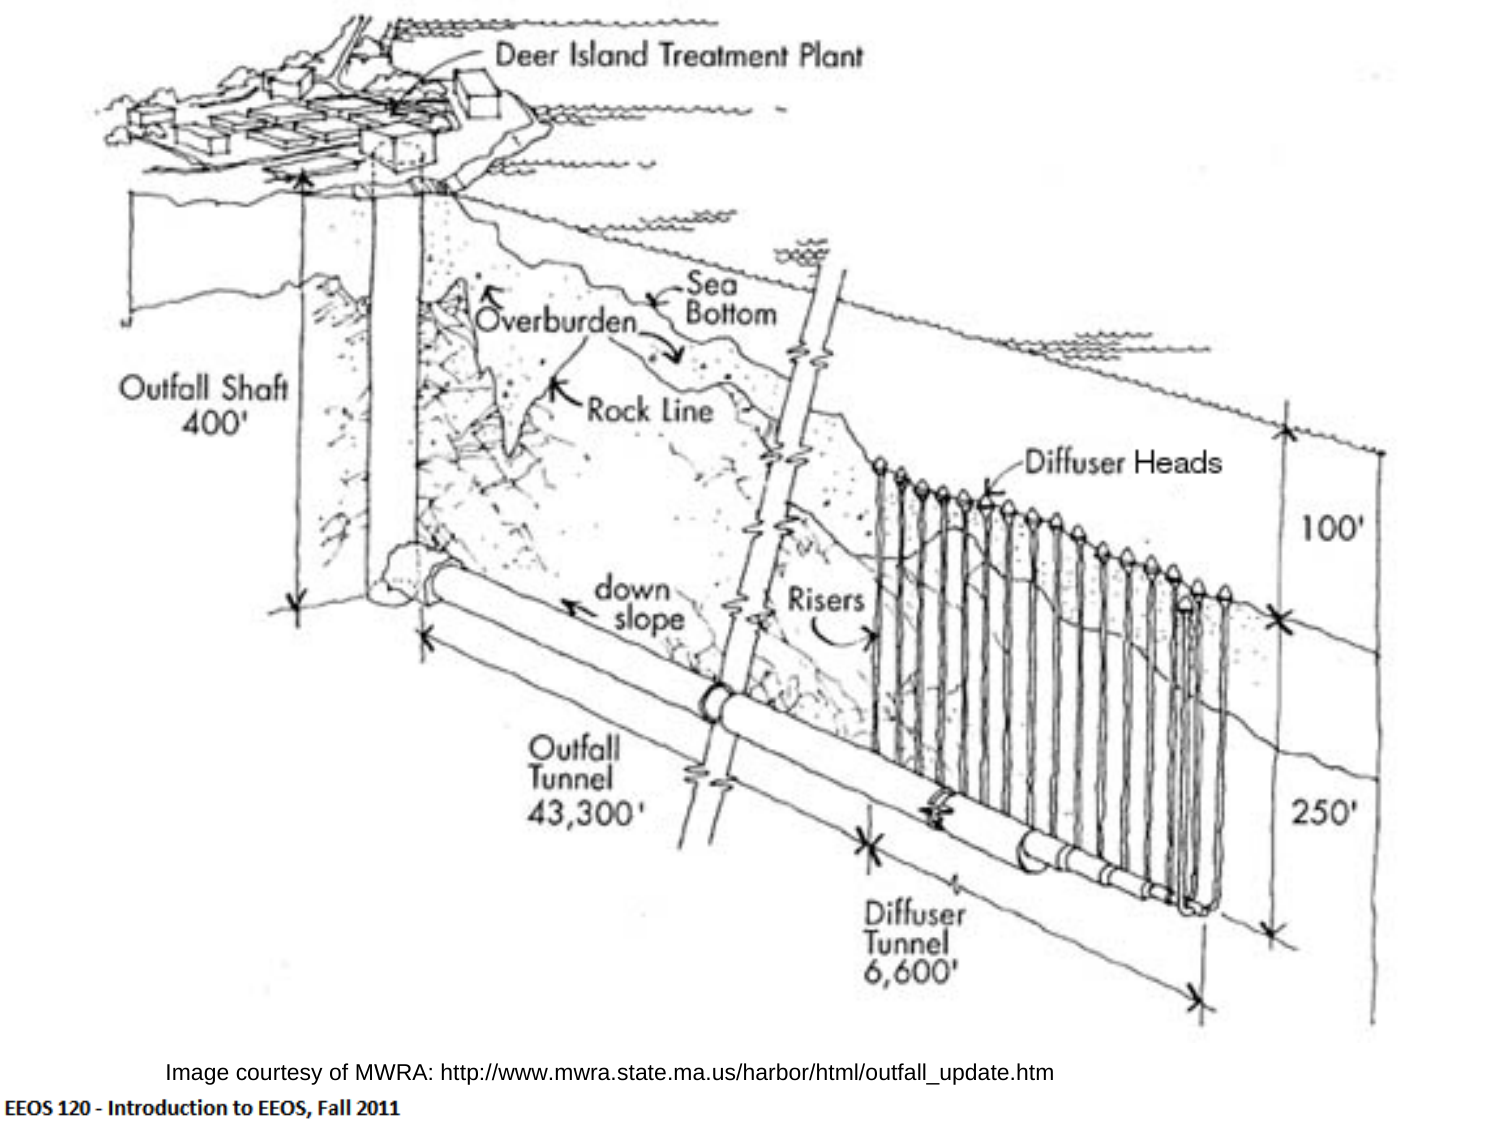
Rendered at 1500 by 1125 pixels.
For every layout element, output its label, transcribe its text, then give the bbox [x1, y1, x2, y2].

picture [0, 1090, 405, 1125]
text_box Image courtesy of MWRA: http://www.mwra.state.ma.us/harbor/html/outfall_update.htm [150, 1050, 1071, 1093]
text_box [62, 0, 1426, 1043]
list [762, 262, 1426, 1006]
